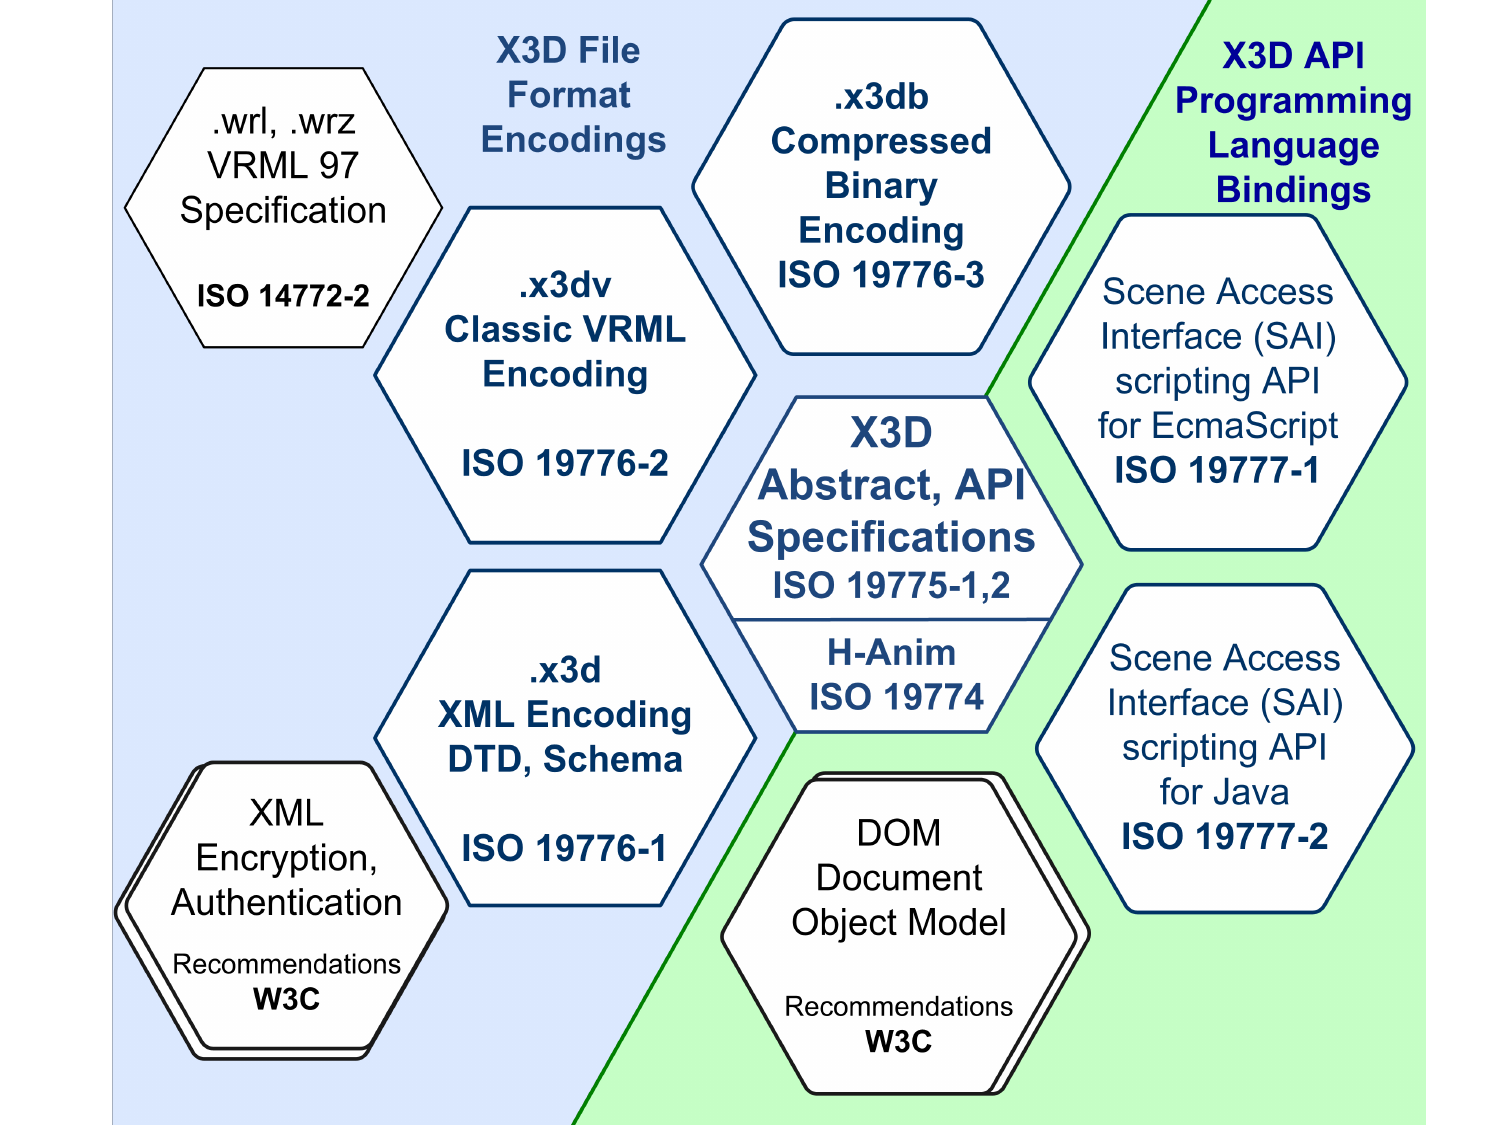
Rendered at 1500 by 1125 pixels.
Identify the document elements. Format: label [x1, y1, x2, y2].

picture [112, 0, 1426, 1125]
